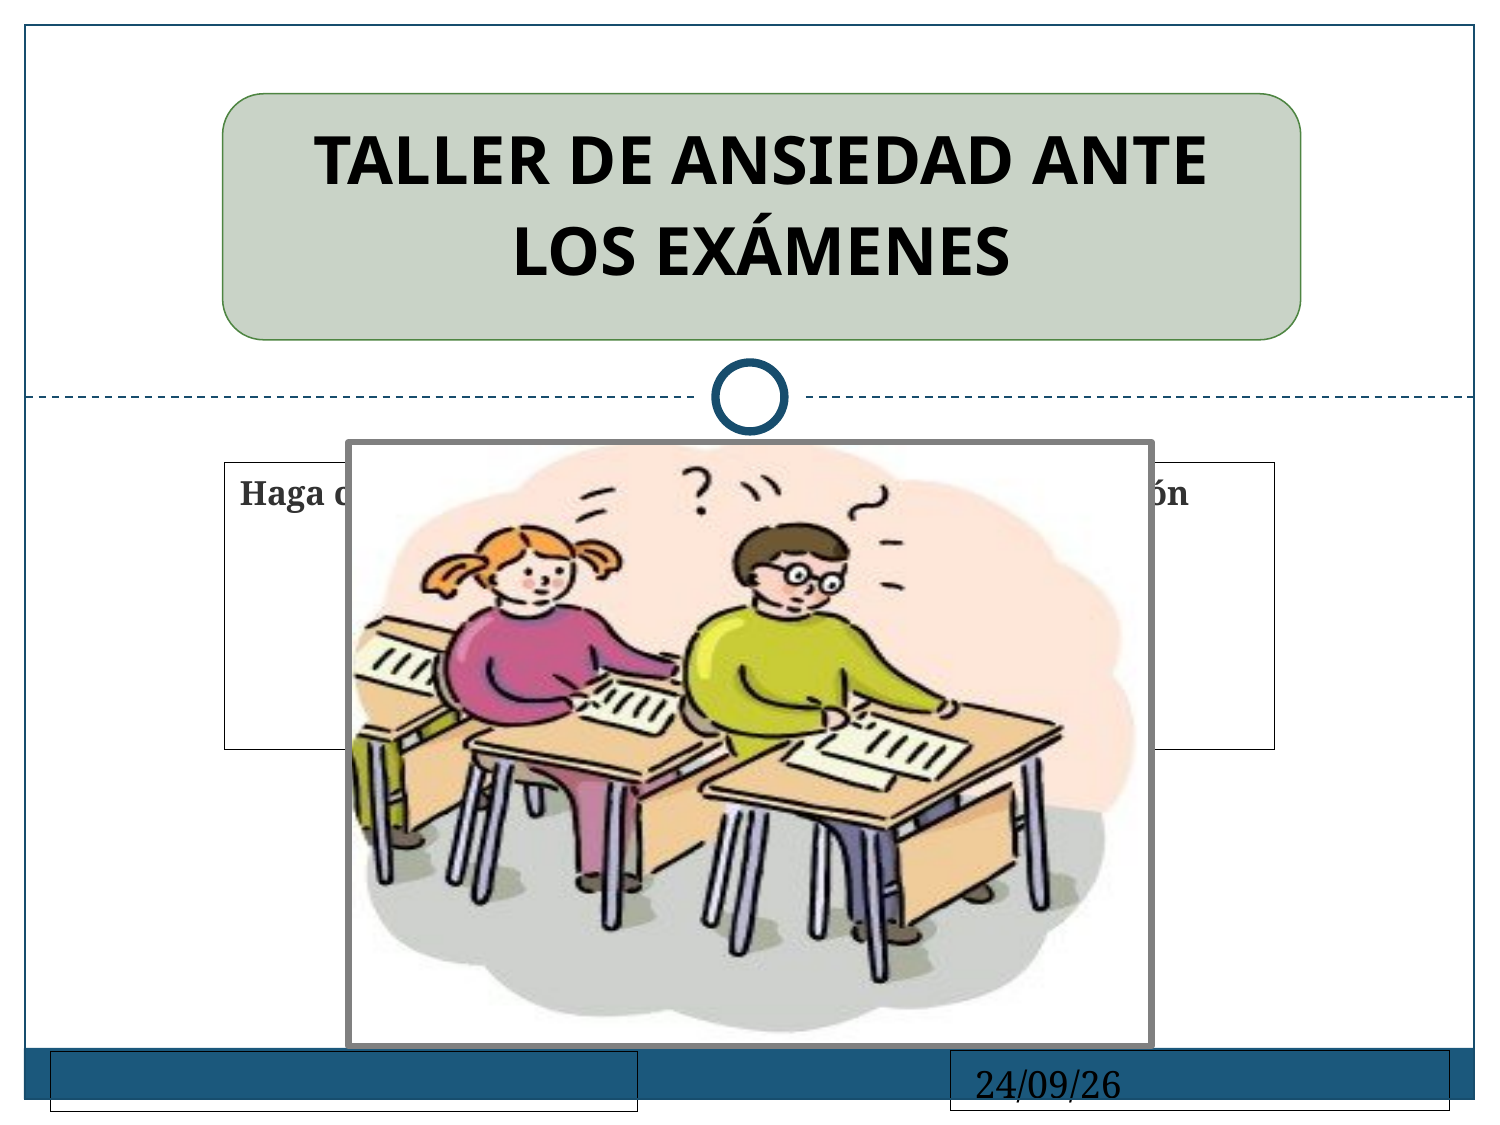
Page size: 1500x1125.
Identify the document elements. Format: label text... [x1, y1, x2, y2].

picture [351, 445, 1149, 1043]
text_box TALLER DE ANSIEDAD ANTE LOS EXÁMENES [222, 93, 1301, 340]
